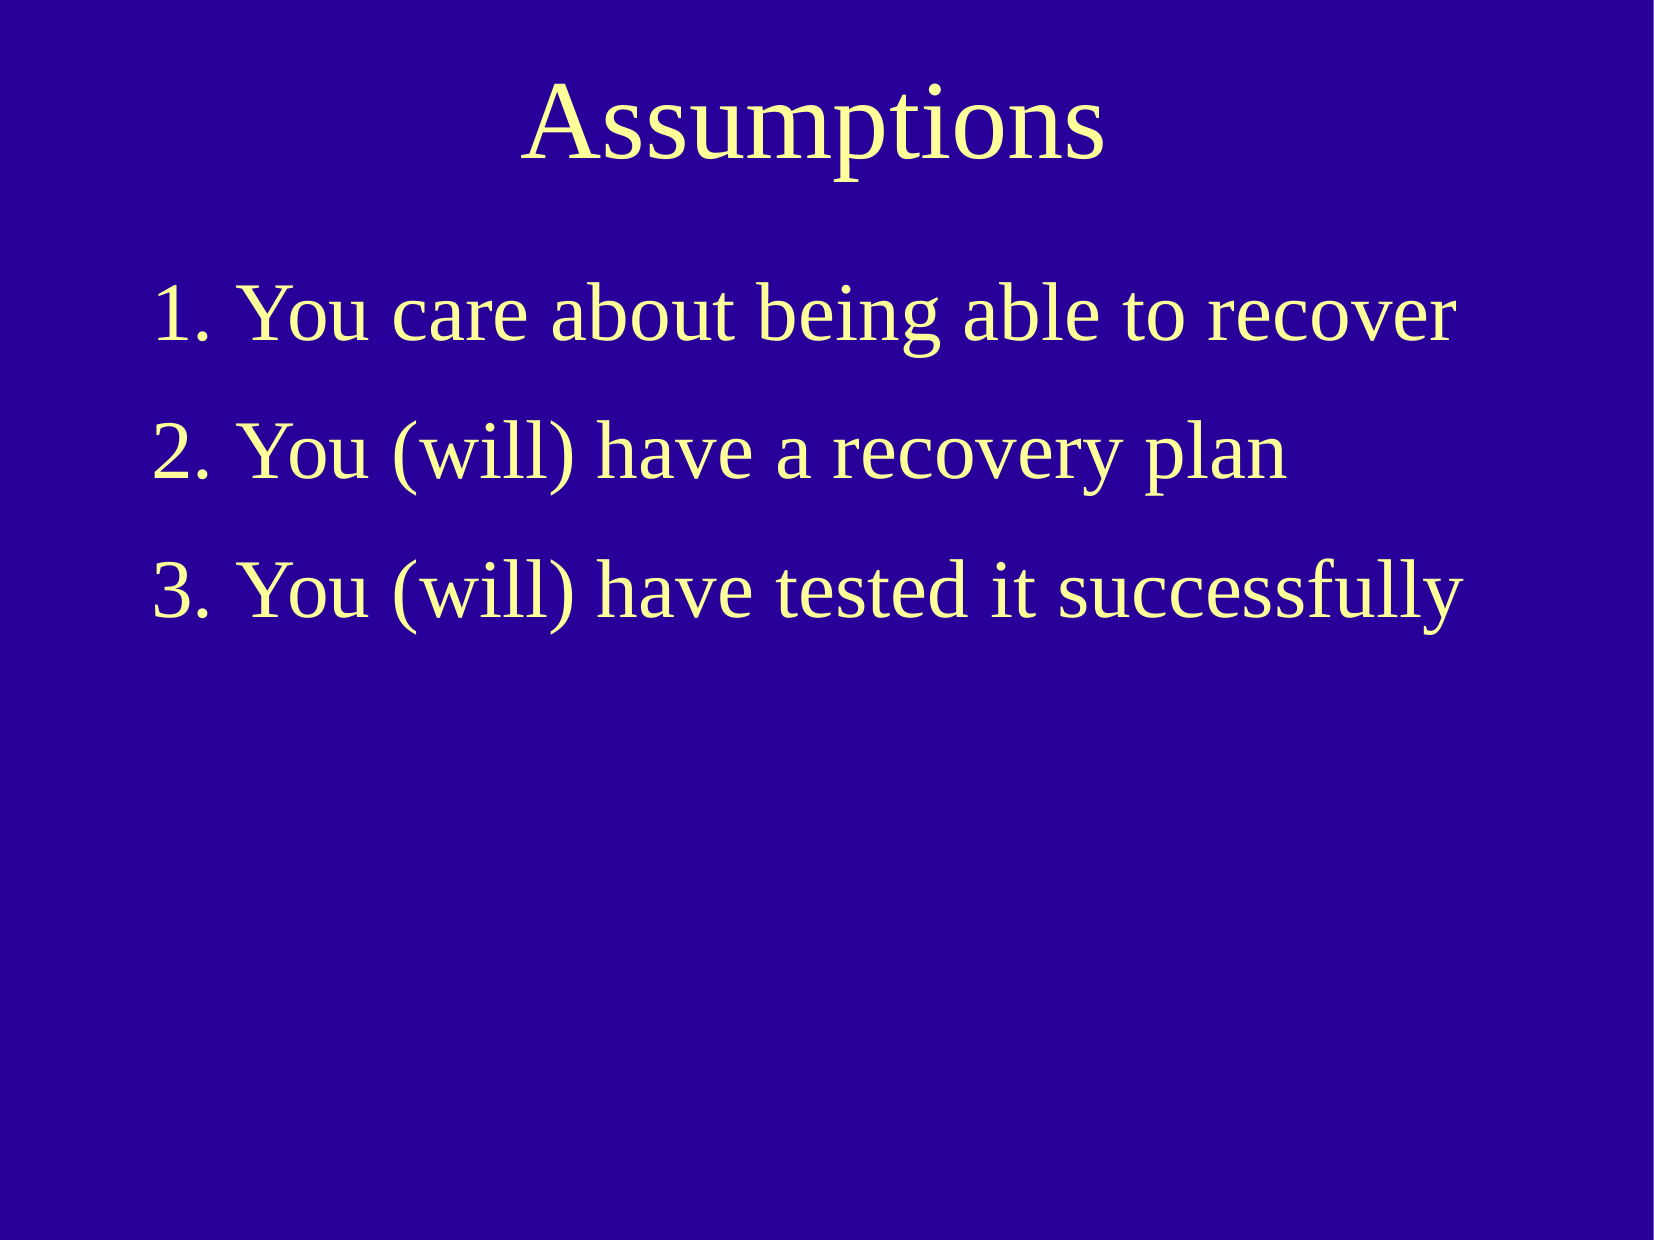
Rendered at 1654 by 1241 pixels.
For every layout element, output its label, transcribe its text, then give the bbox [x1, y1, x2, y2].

text_box You care about being able to recover You (will) have a recovery plan You (will) have tested it successfully [151, 220, 1576, 756]
title Assumptions [108, 45, 1521, 181]
